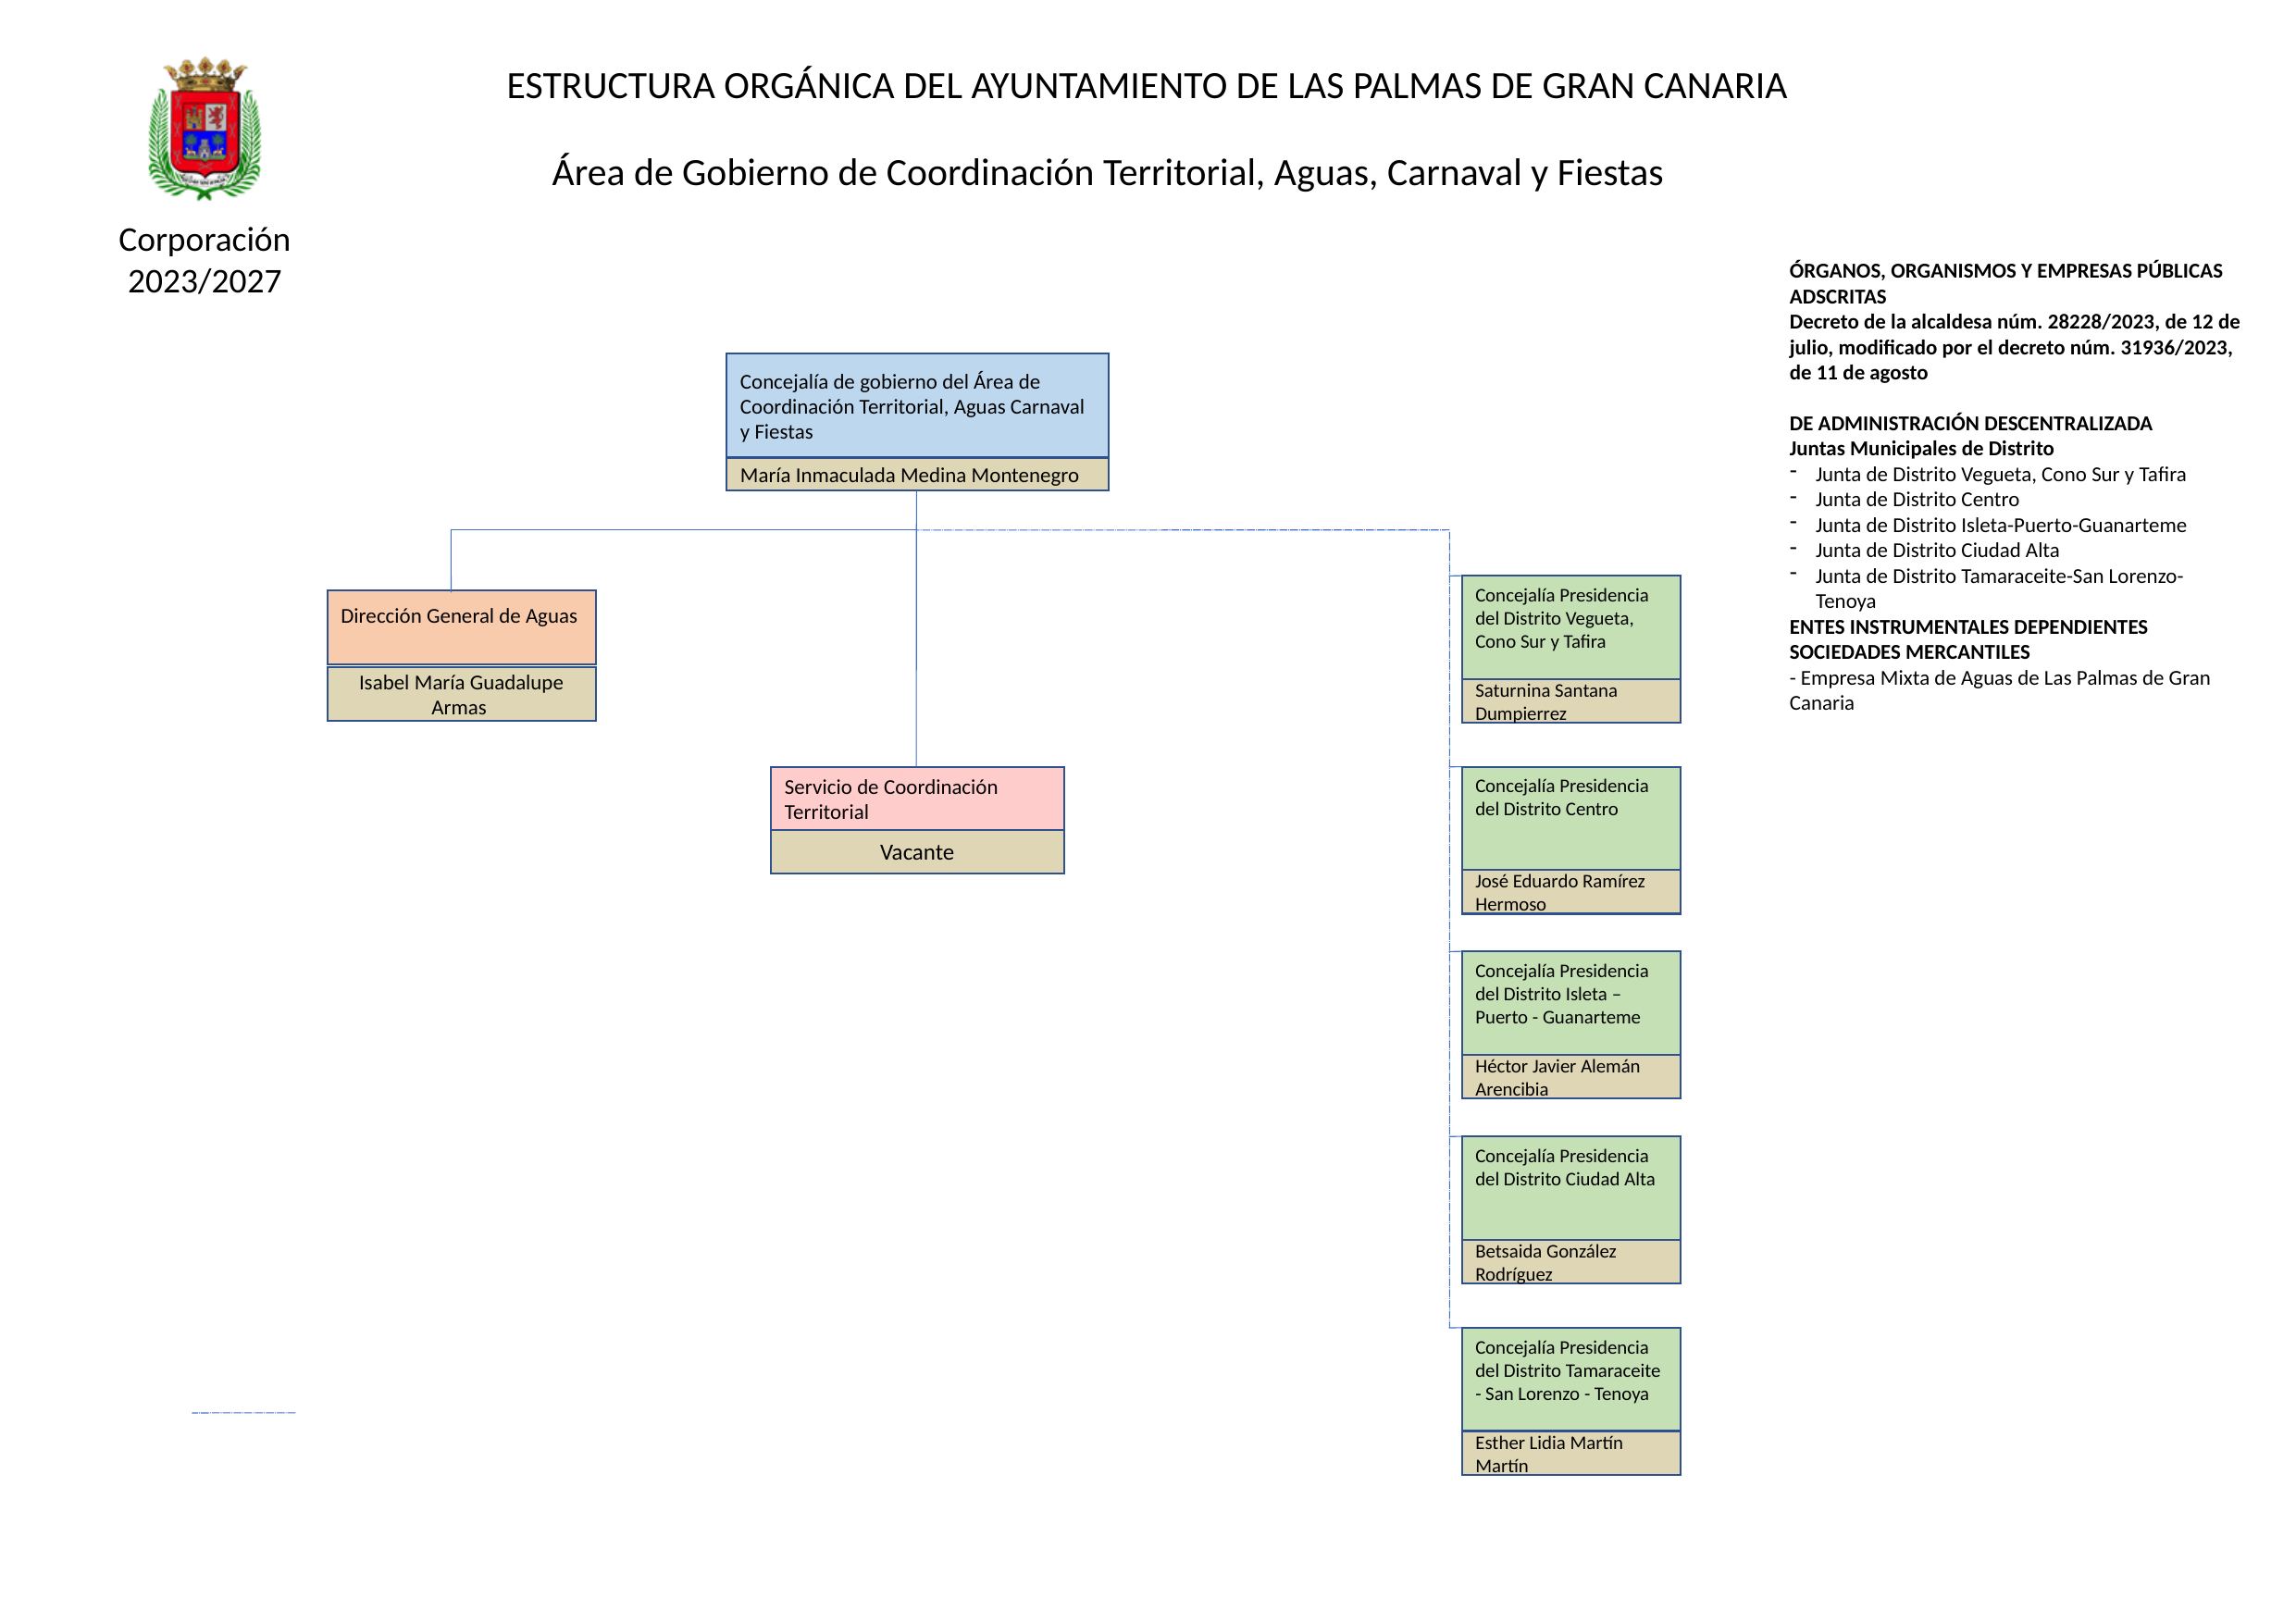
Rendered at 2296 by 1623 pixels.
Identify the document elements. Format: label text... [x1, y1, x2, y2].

picture [146, 53, 263, 204]
text_box José Eduardo Ramírez Hermoso [1461, 870, 1681, 914]
text_box Concejalía Presidencia del Distrito Isleta – Puerto - Guanarteme [1461, 951, 1681, 1054]
text_box ÓRGANOS, ORGANISMOS Y EMPRESAS PÚBLICAS ADSCRITAS Decreto de la alcaldesa núm. 28228/2023, de 12 de julio, modificado por el decreto núm. 31936/2023, de 11 de agosto DE ADMINISTRACIÓN DESCENTRALIZADA Juntas Municipales de Distrito Junta de Distrito Vegueta, Cono Sur y Tafira Junta de Distrito Centro Junta de Distrito Isleta-Puerto-Guanarteme Junta de Distrito Ciudad Alta Junta de Distrito Tamaraceite-San Lorenzo-Tenoya ENTES INSTRUMENTALES DEPENDIENTES SOCIEDADES MERCANTILES - Empresa Mixta de Aguas de Las Palmas de Gran Canaria [1776, 250, 2256, 773]
text_box Concejalía Presidencia del Distrito Ciudad Alta [1461, 1136, 1681, 1239]
text_box Héctor Javier Alemán Arencibia [1461, 1054, 1681, 1099]
text_box Concejalía Presidencia del Distrito Vegueta, Cono Sur y Tafira [1461, 576, 1681, 678]
text_box Concejalía de gobierno del Área de Coordinación Territorial, Aguas Carnaval y Fiestas [726, 353, 1109, 457]
text_box Betsaida González Rodríguez [1461, 1239, 1681, 1284]
text_box Servicio de Coordinación Territorial [771, 766, 1064, 829]
text_box Concejalía Presidencia del Distrito Centro [1461, 766, 1681, 870]
text_box María Inmaculada Medina Montenegro [726, 457, 1109, 491]
text_box Isabel María Guadalupe Armas [327, 667, 596, 722]
text_box Área de Gobierno de Coordinación Territorial, Aguas, Carnaval y Fiestas [538, 140, 1679, 201]
text_box Corporación 2023/2027 [82, 209, 328, 307]
text_box Saturnina Santana Dumpierrez [1461, 678, 1681, 724]
text_box Concejalía Presidencia del Distrito Tamaraceite - San Lorenzo - Tenoya [1461, 1327, 1681, 1431]
text_box ESTRUCTURA ORGÁNICA DEL AYUNTAMIENTO DE LAS PALMAS DE GRAN CANARIA [492, 53, 1803, 114]
text_box Vacante [771, 829, 1064, 873]
text_box Esther Lidia Martín Martín [1461, 1431, 1681, 1475]
text_box Dirección General de Aguas [327, 589, 596, 665]
